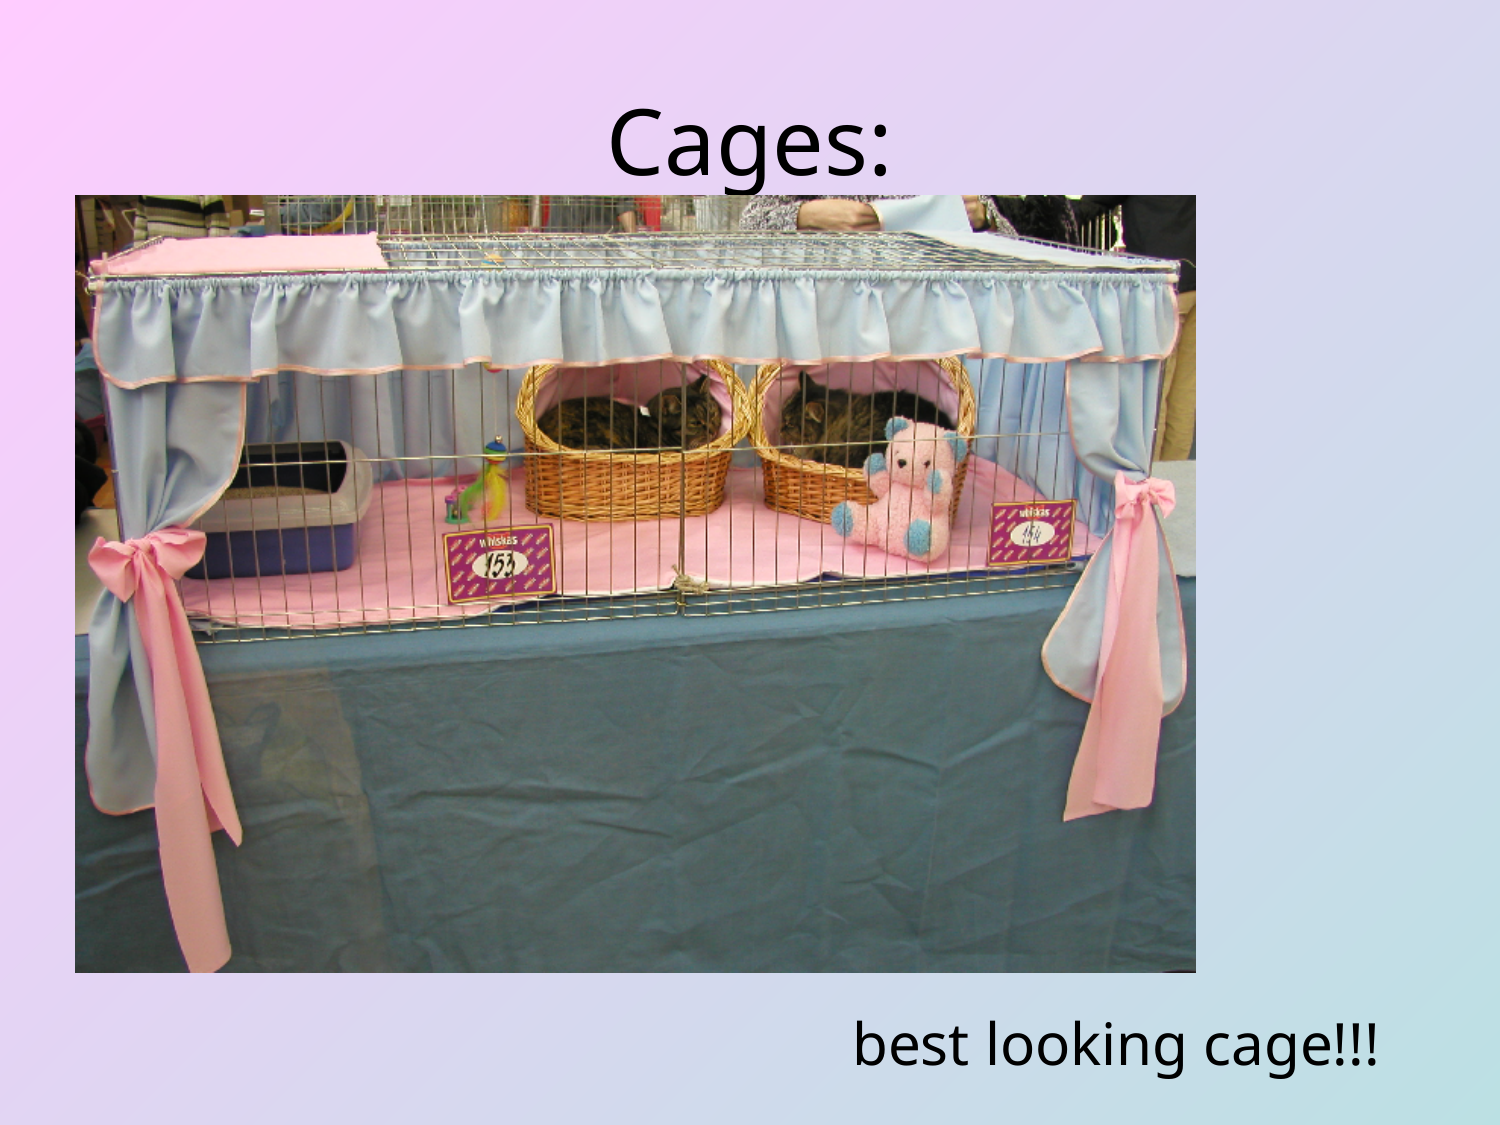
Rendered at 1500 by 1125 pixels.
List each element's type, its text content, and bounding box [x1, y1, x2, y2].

chart [76, 196, 1199, 974]
list best looking cage!!! [837, 999, 1500, 1125]
title Cages: [75, 45, 1425, 233]
picture [75, 195, 1196, 973]
